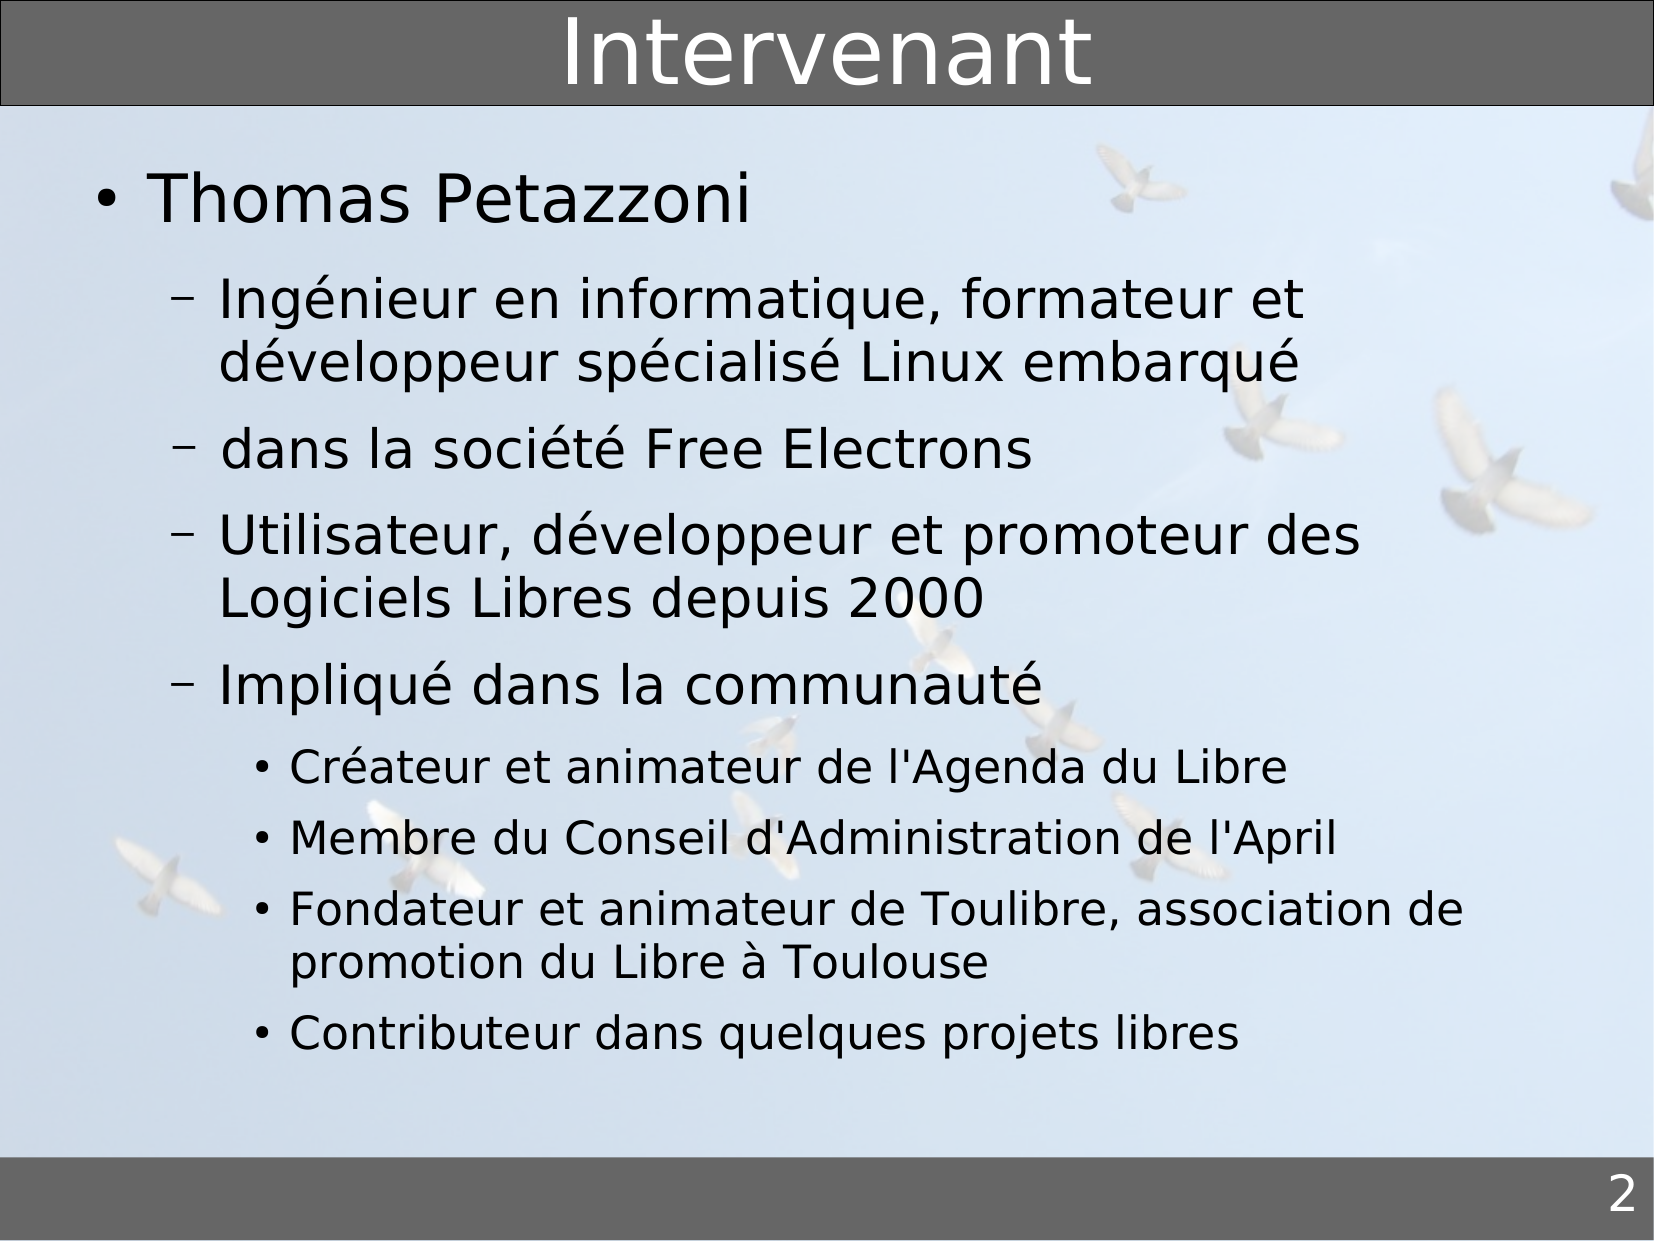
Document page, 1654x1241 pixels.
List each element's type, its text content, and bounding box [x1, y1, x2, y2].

list Thomas Petazzoni Ingénieur en informatique, formateur et développeur spécialisé Linux embarqué dans la société Free Electrons Utilisateur, développeur et promoteur des Logiciels Libres depuis 2000 Impliqué dans la communauté Créateur et animateur de l'Agenda du Libre Membre du Conseil d'Administration de l'April Fondateur et animateur de Toulibre, association de promotion du Libre à Toulouse Contributeur dans quelques projets libres [77, 160, 1566, 1109]
title Intervenant [0, 0, 1654, 107]
